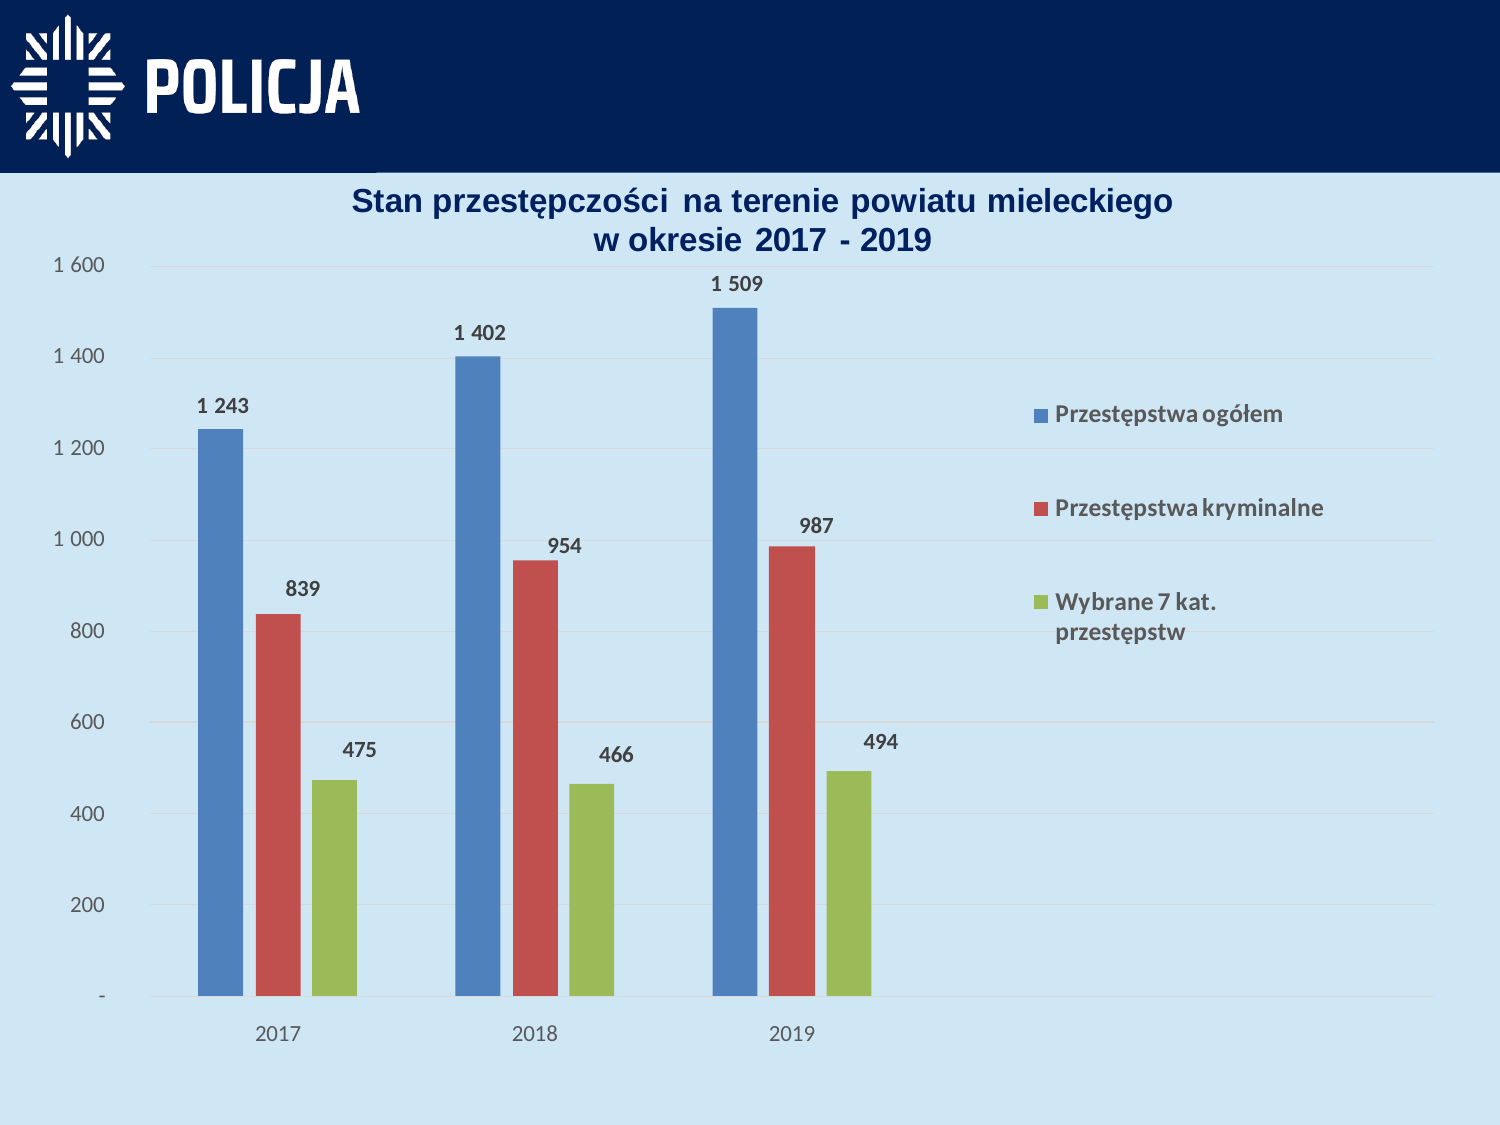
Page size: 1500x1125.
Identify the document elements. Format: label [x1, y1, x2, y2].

text_box [360, 0, 1500, 173]
chart [26, 173, 1498, 1068]
picture [0, 0, 360, 173]
